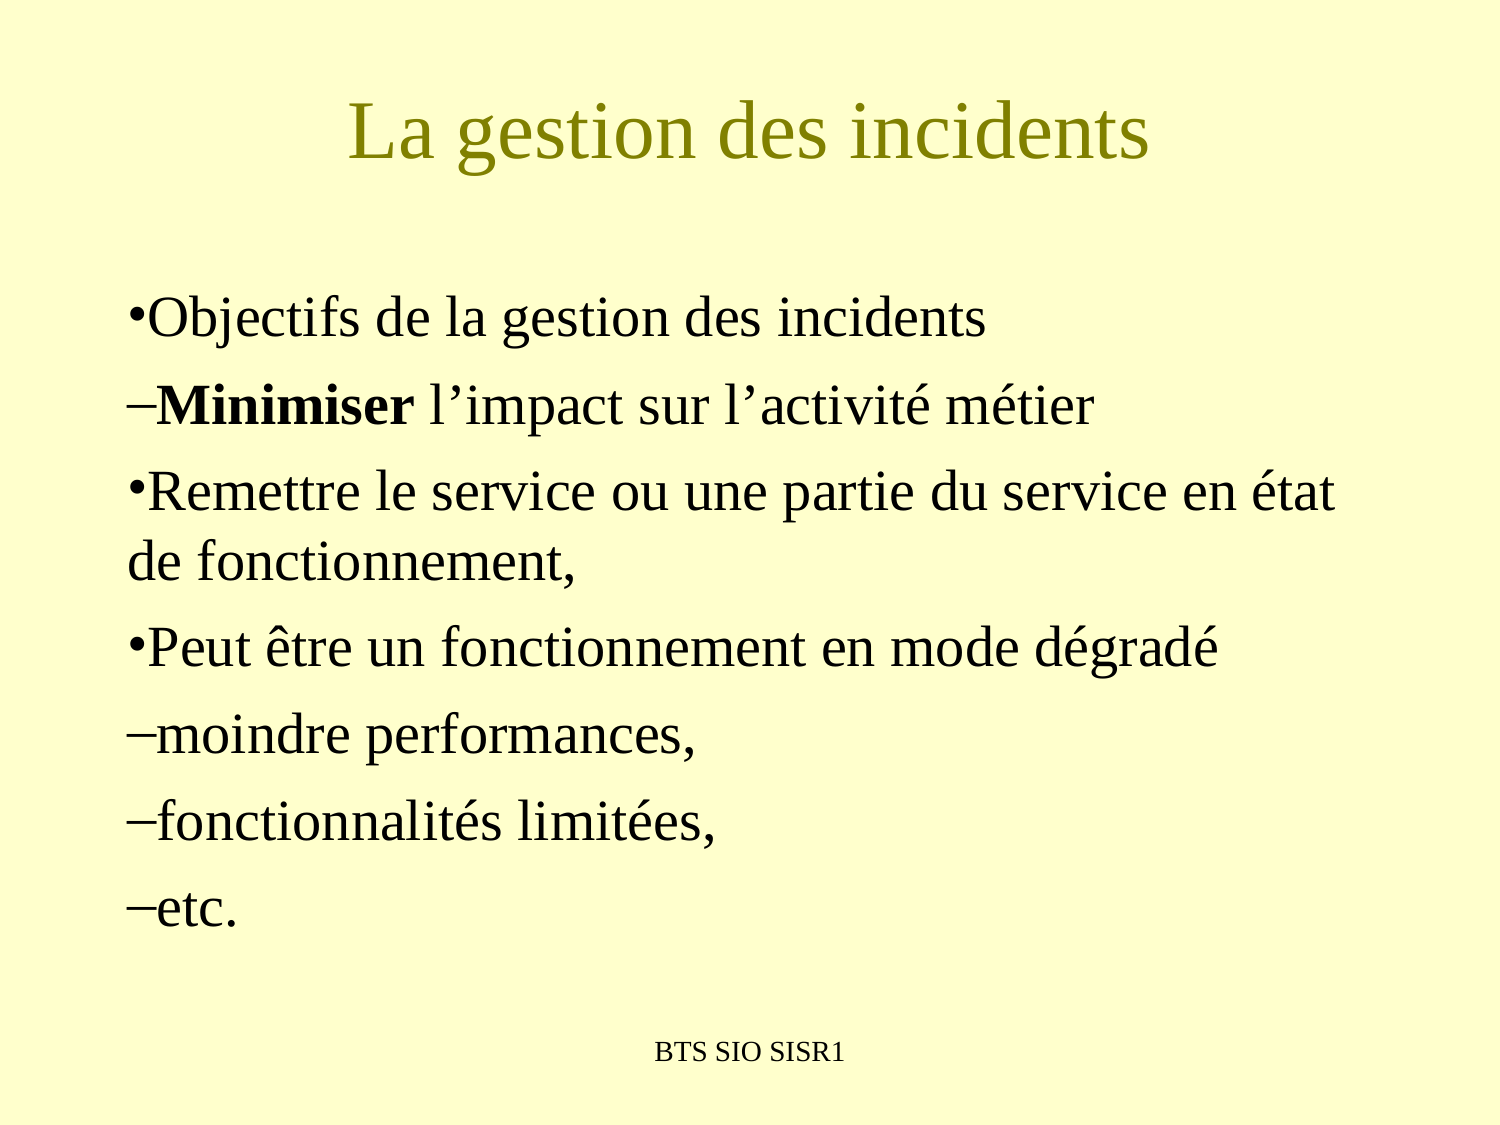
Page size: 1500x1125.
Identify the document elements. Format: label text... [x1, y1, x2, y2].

text_box BTS SIO SISR1 [512, 1025, 988, 1101]
list Objectifs de la gestion des incidents Minimiser l’impact sur l’activité métier Remettre le service ou une partie du service en état de fonctionnement, Peut être un fonctionnement en mode dégradé moindre performances, fonctionnalités limitées, etc. [112, 278, 1388, 977]
